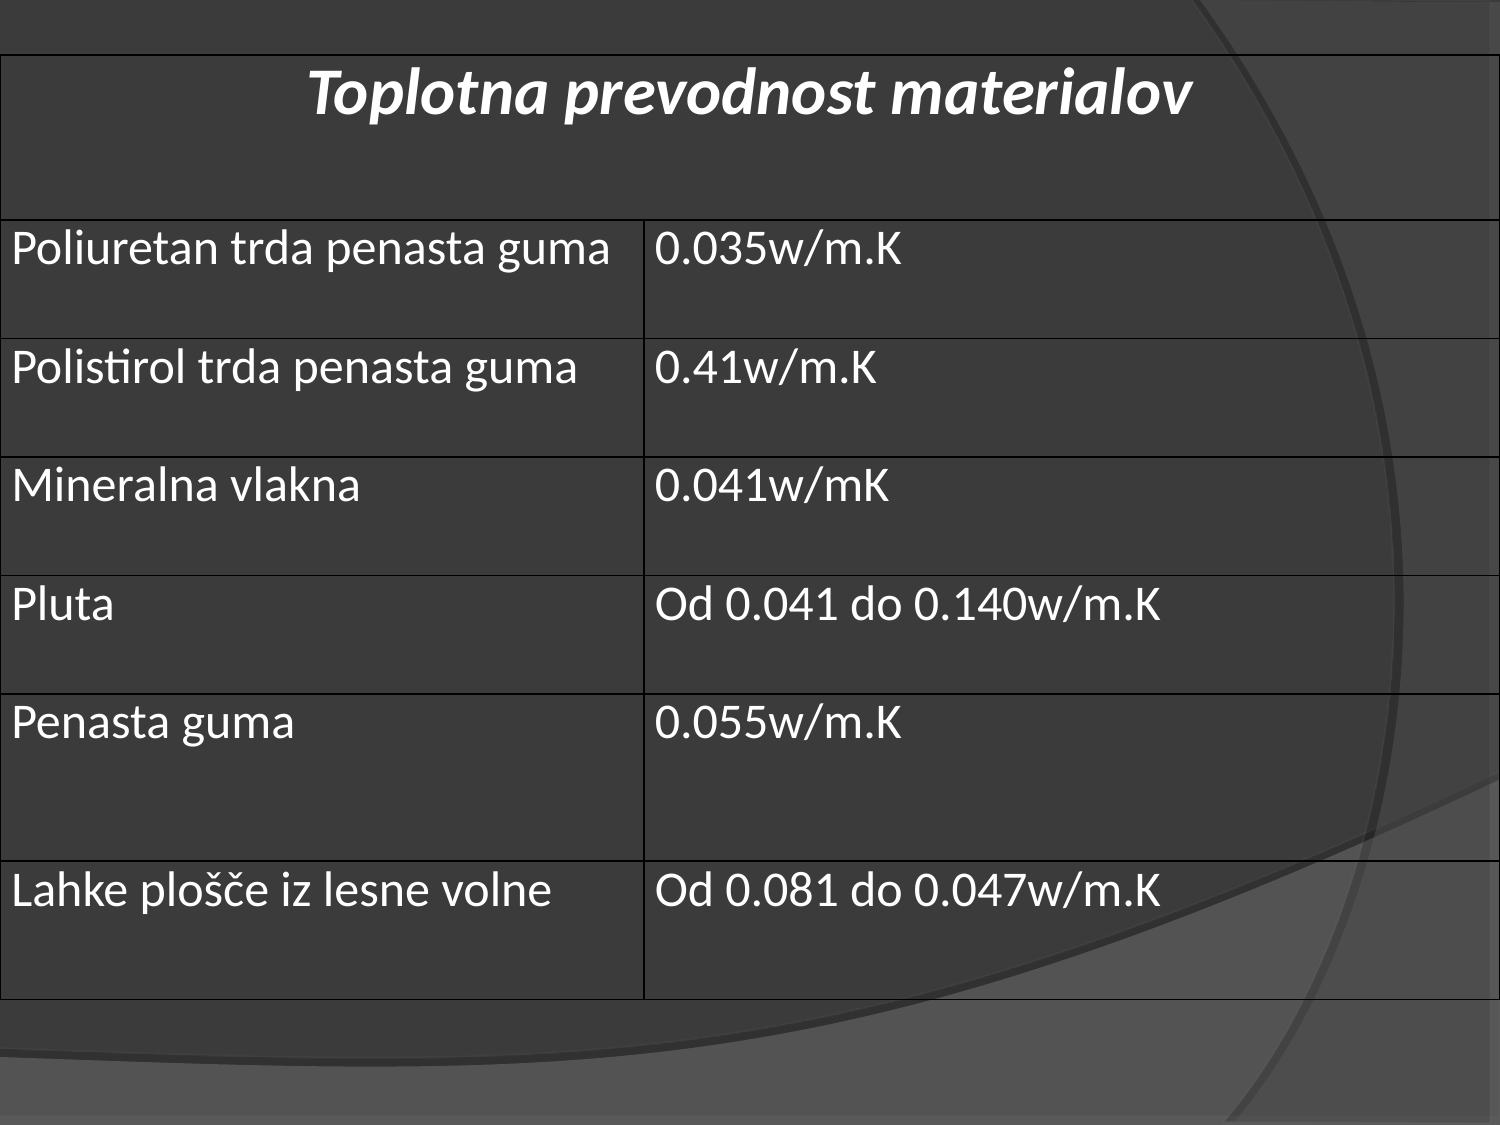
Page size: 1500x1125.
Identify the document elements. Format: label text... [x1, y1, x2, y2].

table_cell 0.041w/mK [645, 458, 1499, 575]
table_cell Polistirol trda penasta guma [1, 339, 643, 456]
table_cell 0.035w/m.K [645, 221, 1499, 338]
table_cell Od 0.081 do 0.047w/m.K [645, 862, 1499, 999]
table_cell Od 0.041 do 0.140w/m.K [645, 576, 1499, 693]
table_cell 0.41w/m.K [645, 339, 1499, 456]
table_cell Mineralna vlakna [1, 458, 643, 575]
table_header Toplotna prevodnost materialov [1, 56, 1499, 219]
table_cell Penasta guma [1, 695, 643, 860]
table_cell 0.055w/m.K [645, 695, 1499, 860]
table_cell Poliuretan trda penasta guma [1, 221, 643, 338]
table_cell Pluta [1, 576, 643, 693]
table_cell Lahke plošče iz lesne volne [1, 862, 643, 999]
